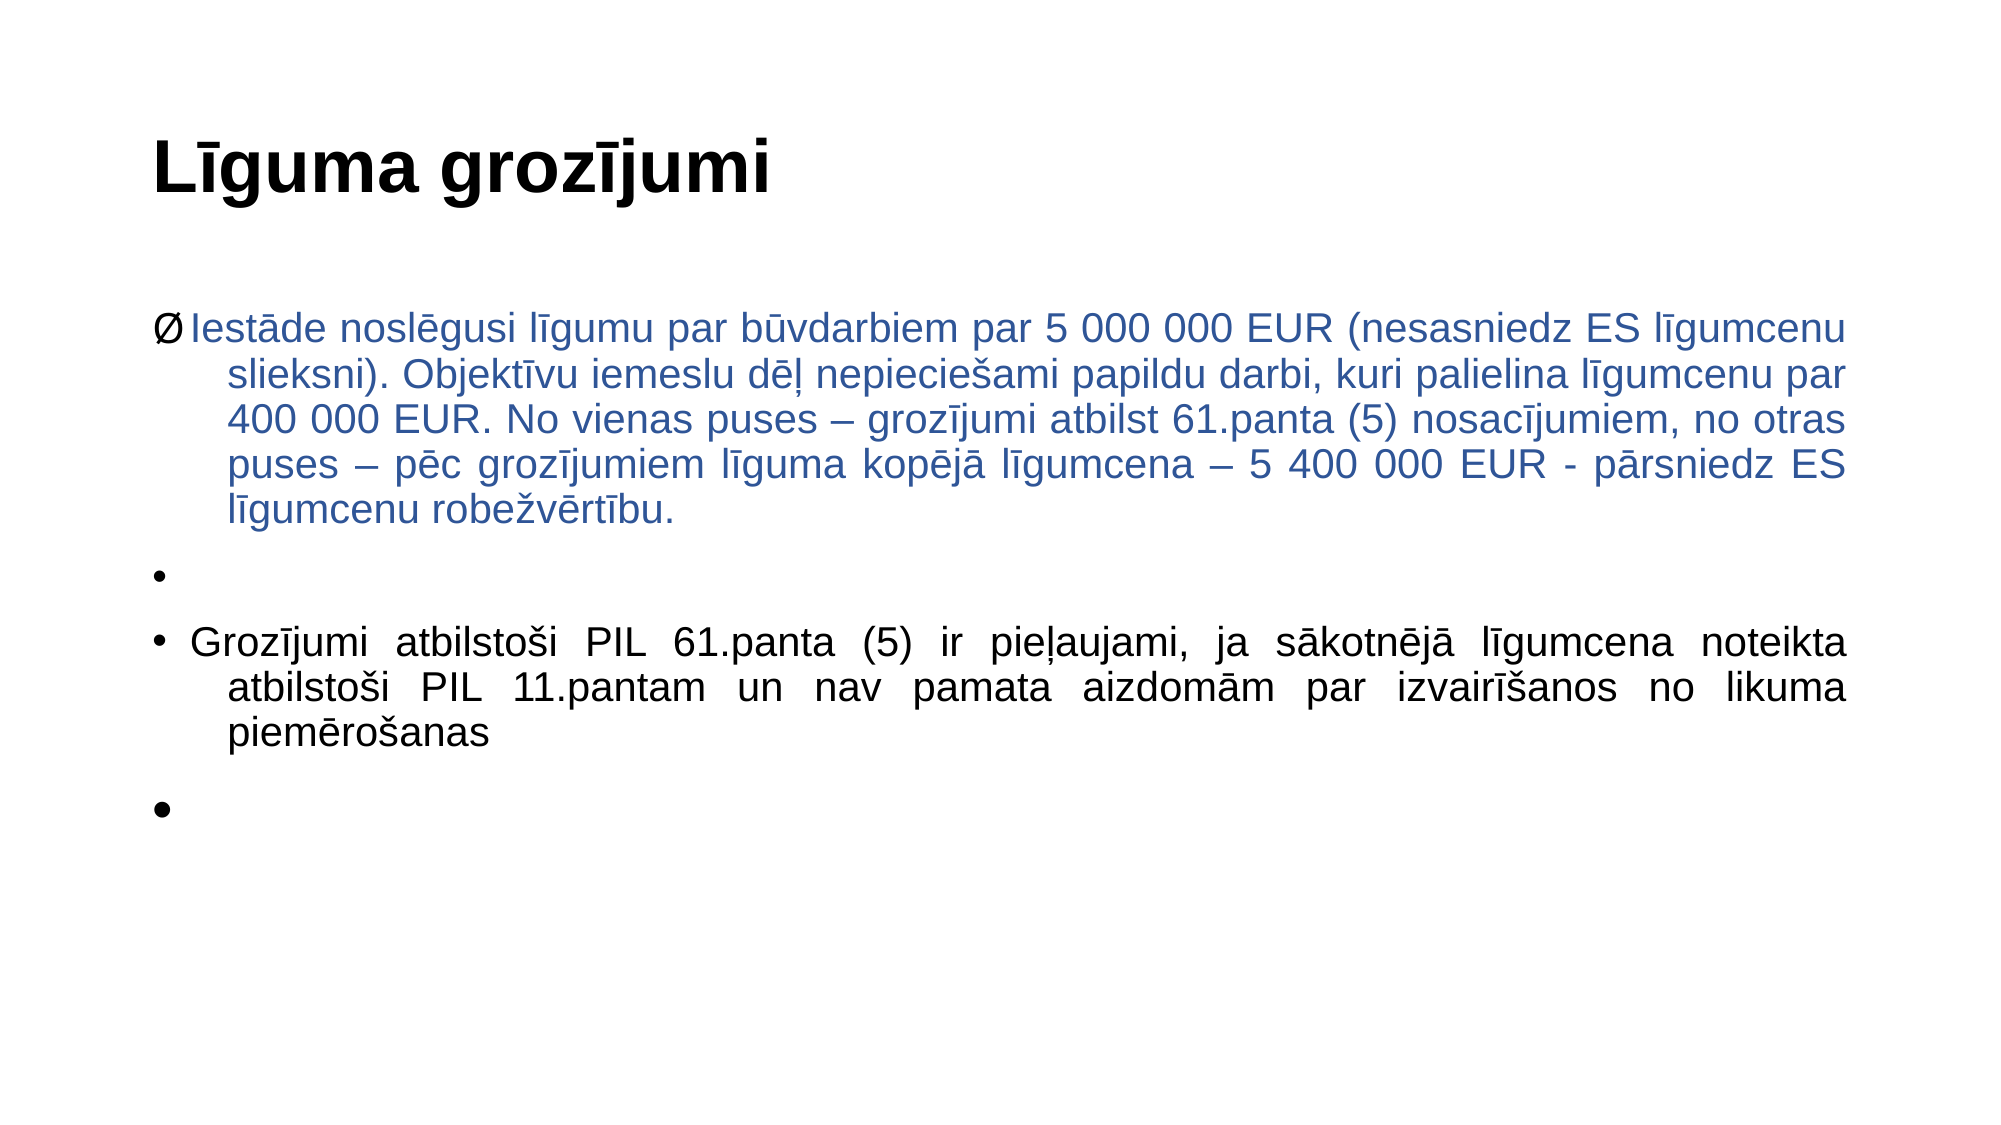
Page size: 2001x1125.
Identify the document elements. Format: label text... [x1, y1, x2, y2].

list Iestāde noslēgusi līgumu par būvdarbiem par 5 000 000 EUR (nesasniedz ES līgumcenu slieksni). Objektīvu iemeslu dēļ nepieciešami papildu darbi, kuri palielina līgumcenu par 400 000 EUR. No vienas puses – grozījumi atbilst 61.panta (5) nosacījumiem, no otras puses – pēc grozījumiem līguma kopējā līgumcena – 5 400 000 EUR - pārsniedz ES līgumcenu robežvērtību. Grozījumi atbilstoši PIL 61.panta (5) ir pieļaujami, ja sākotnējā līgumcena noteikta atbilstoši PIL 11.pantam un nav pamata aizdomām par izvairīšanos no likuma piemērošanas [137, 299, 1863, 1014]
title Līguma grozījumi [137, 59, 1863, 278]
